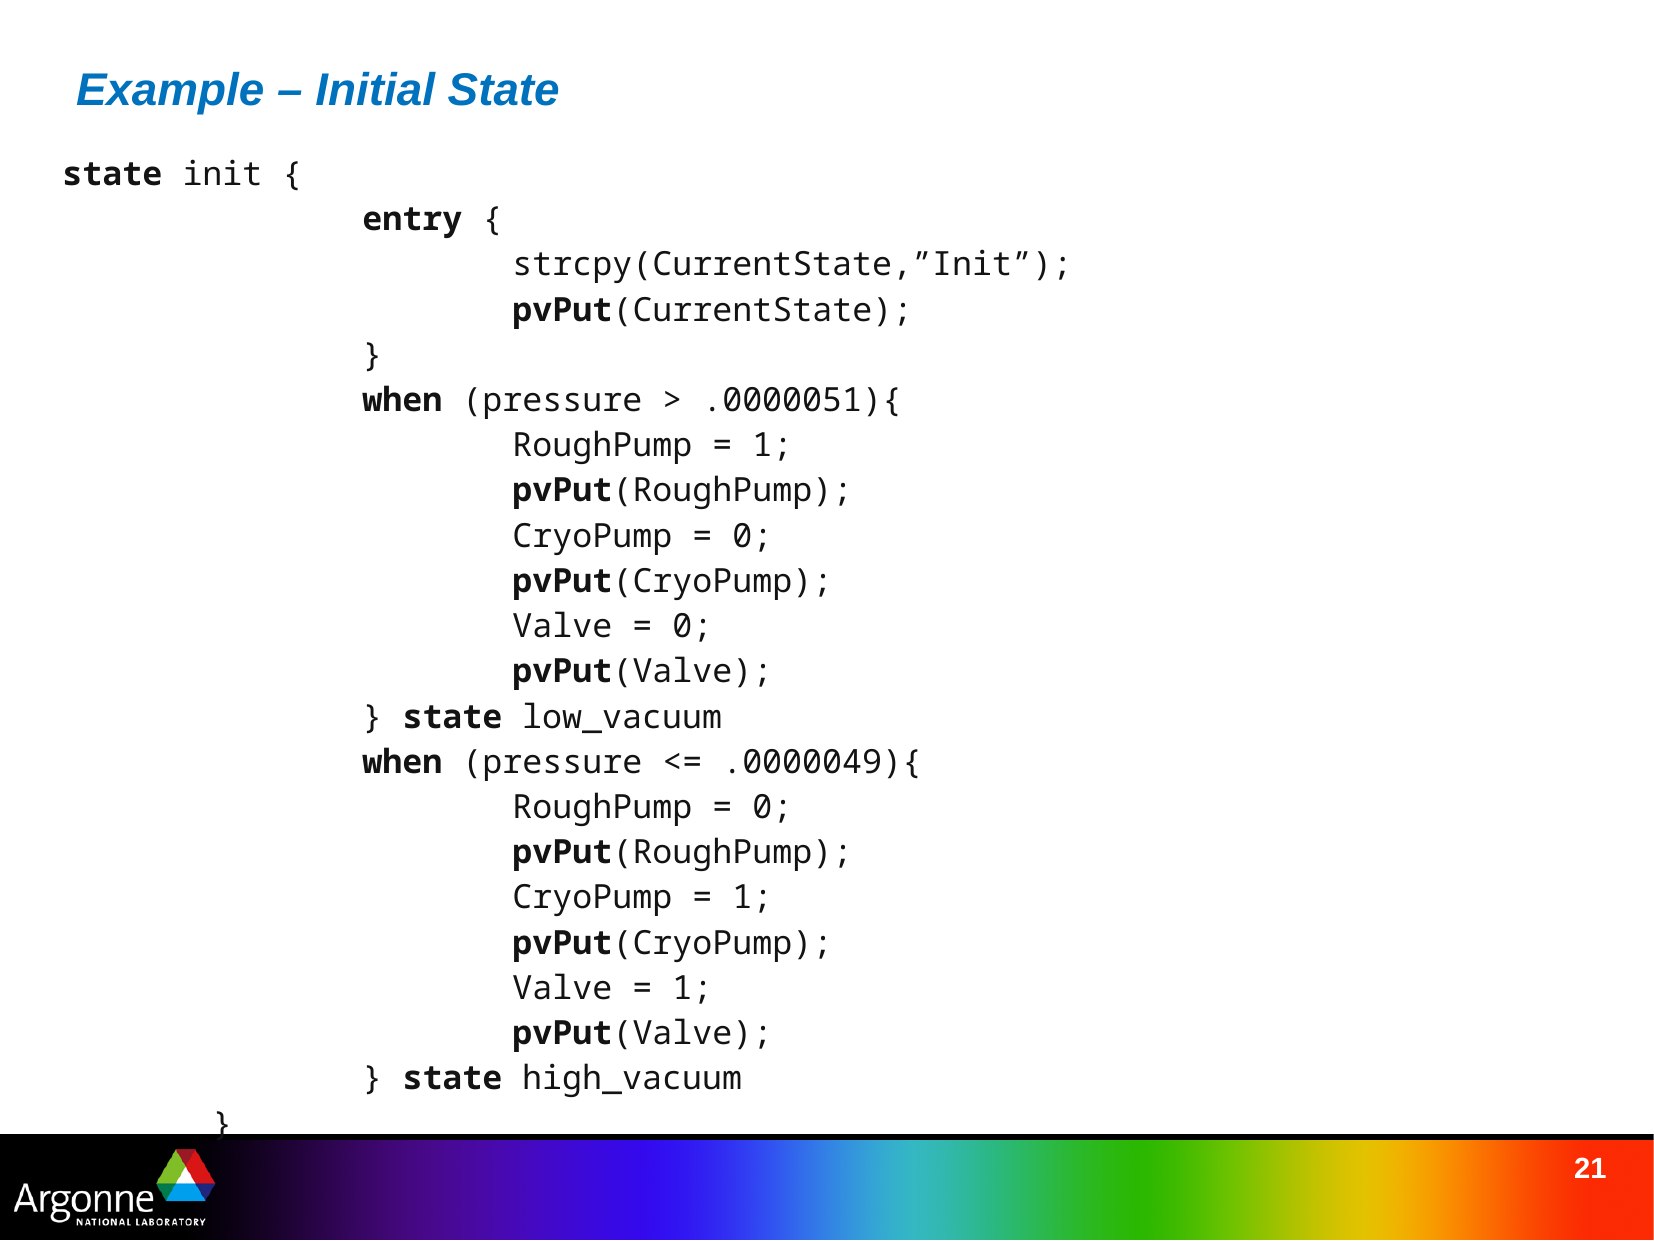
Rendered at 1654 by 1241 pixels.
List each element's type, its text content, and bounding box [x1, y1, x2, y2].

title Example – Initial State [61, 45, 1500, 123]
picture [0, 1134, 1654, 1240]
list state init { entry { strcpy(CurrentState,”Init”); pvPut(CurrentState); } when (pressure > .0000051){ RoughPump = 1; pvPut(RoughPump); CryoPump = 0; pvPut(CryoPump); Valve = 0; pvPut(Valve); } state low_vacuum when (pressure <= .0000049){ RoughPump = 0; pvPut(RoughPump); CryoPump = 1; pvPut(CryoPump); Valve = 1; pvPut(Valve); } state high_vacuum } [62, 149, 1498, 1069]
